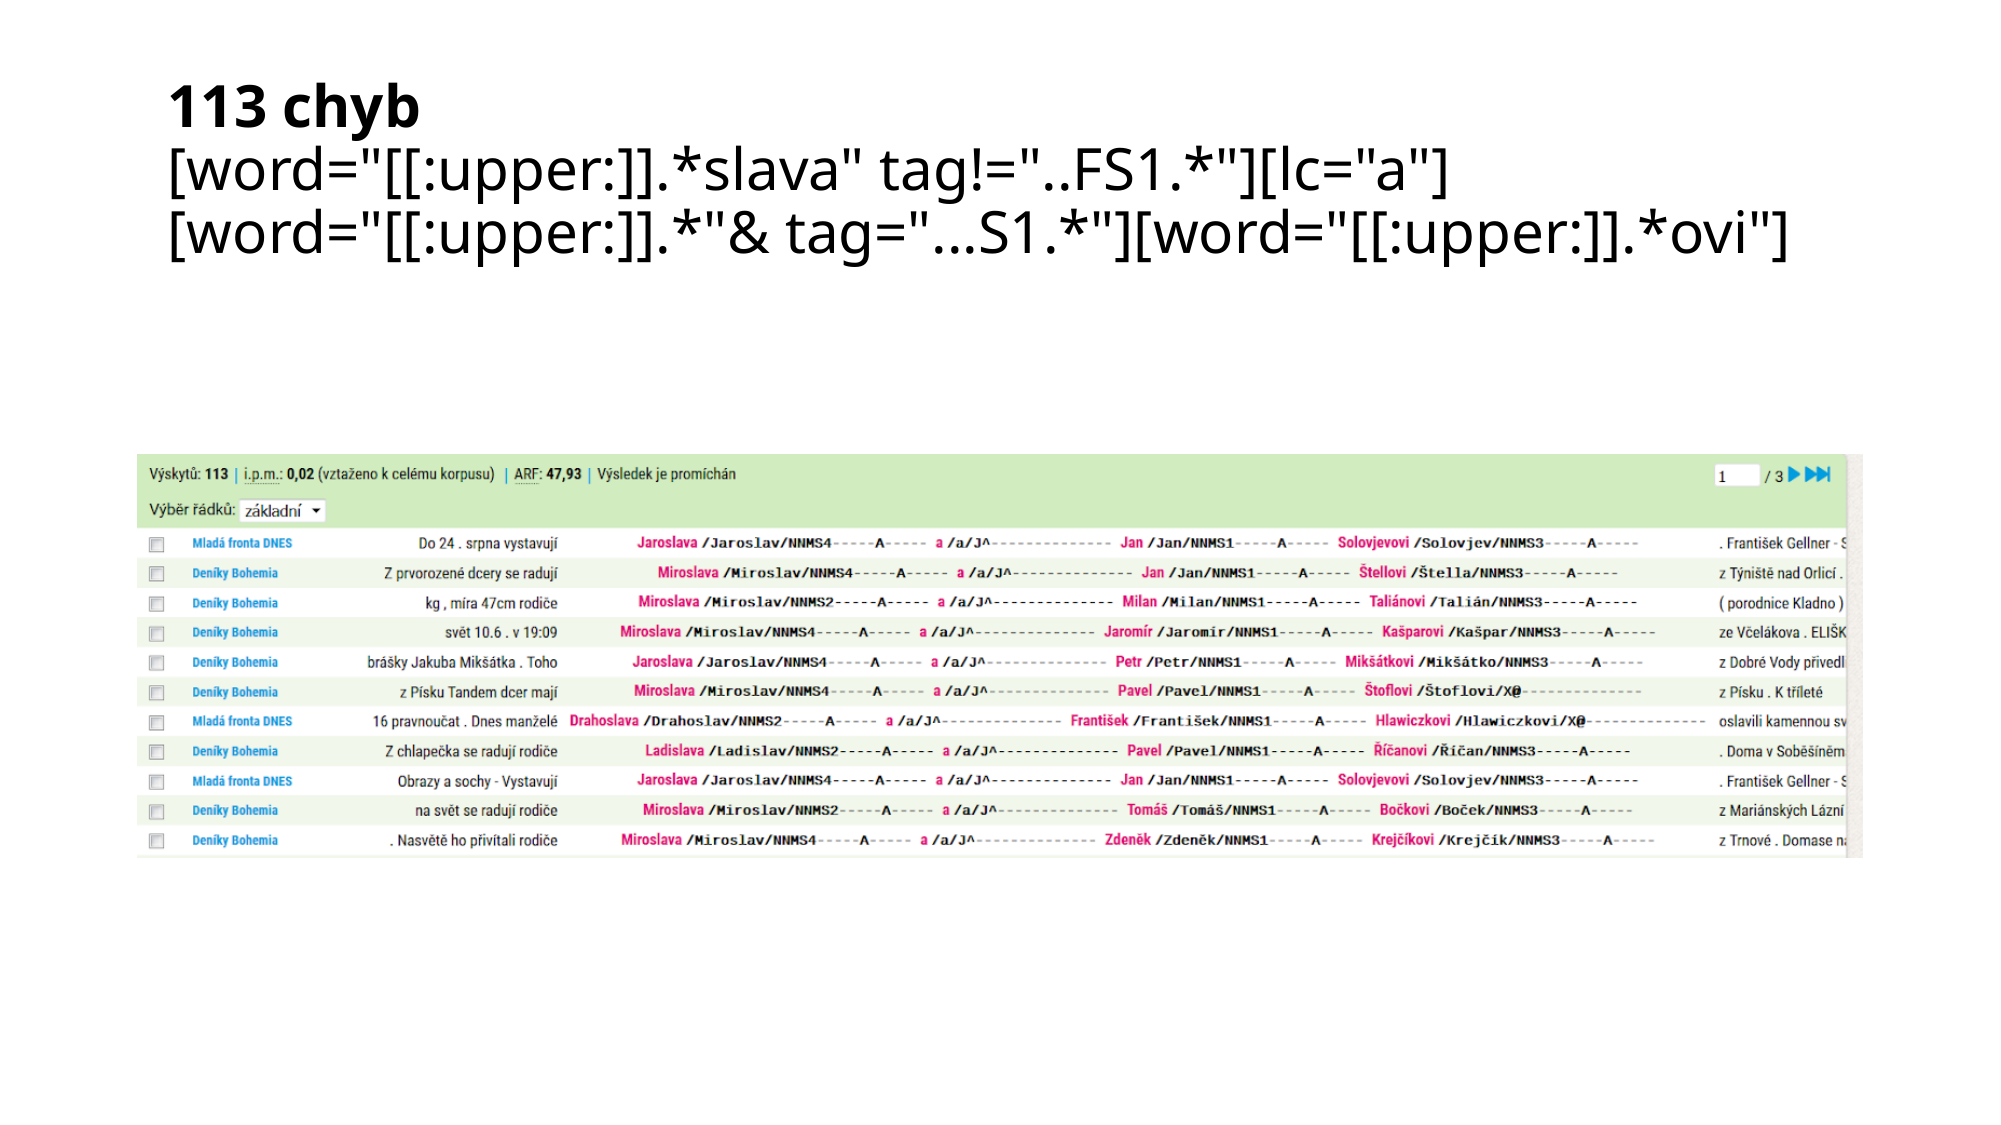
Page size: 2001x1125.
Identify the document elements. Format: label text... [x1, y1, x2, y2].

picture [137, 454, 1863, 859]
title 113 chyb [word="[[:upper:]].*slava" tag!="..FS1.*"][lc="a"][word="[[:upper:]].*"& tag="...S1.*"][word="[[:upper:]].*ovi"] [152, 62, 1878, 281]
